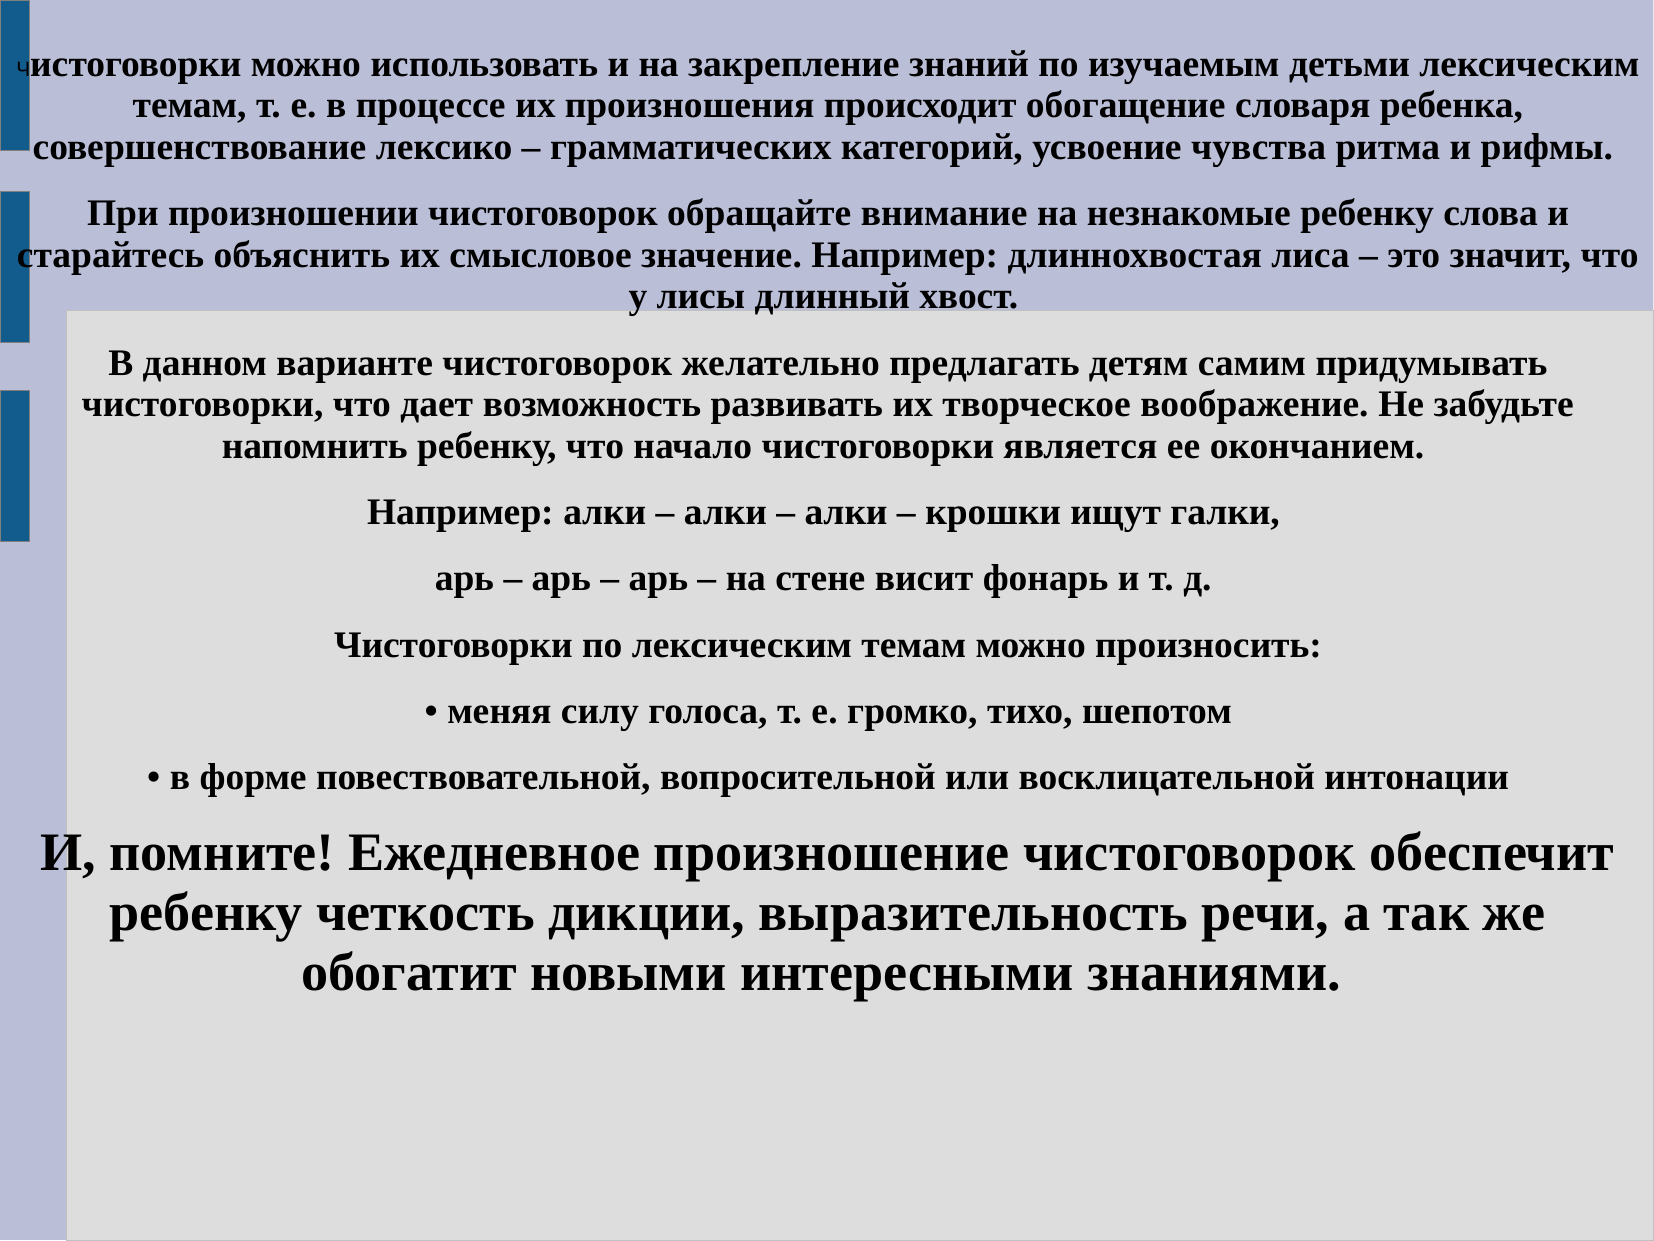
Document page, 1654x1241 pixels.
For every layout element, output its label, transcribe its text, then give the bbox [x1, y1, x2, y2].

text_box Чистоговорки можно использовать и на закрепление знаний по изучаемым детьми лексическим темам, т. е. в процессе их произношения происходит обогащение словаря ребенка, совершенствование лексико – грамматических категорий, усвоение чувства ритма и рифмы. При произношении чистоговорок обращайте внимание на незнакомые ребенку слова и старайтесь объяснить их смысловое значение. Например: длиннохвостая лиса – это значит, что у лисы длинный хвост. В данном варианте чистоговорок желательно предлагать детям самим придумывать чистоговорки, что дает возможность развивать их творческое воображение. Не забудьте напомнить ребенку, что начало чистоговорки является ее окончанием. Например: алки – алки – алки – крошки ищут галки, арь – арь – арь – на стене висит фонарь и т. д. Чистоговорки по лексическим темам можно произносить: • меняя силу голоса, т. е. громко, тихо, шепотом • в форме повествовательной, вопросительной или восклицательной интонации И, помните! Ежедневное произношение чистоговорок обеспечит ребенку четкость дикции, выразительность речи, а так же обогатит новыми интересными знаниями. [0, 35, 1654, 1217]
